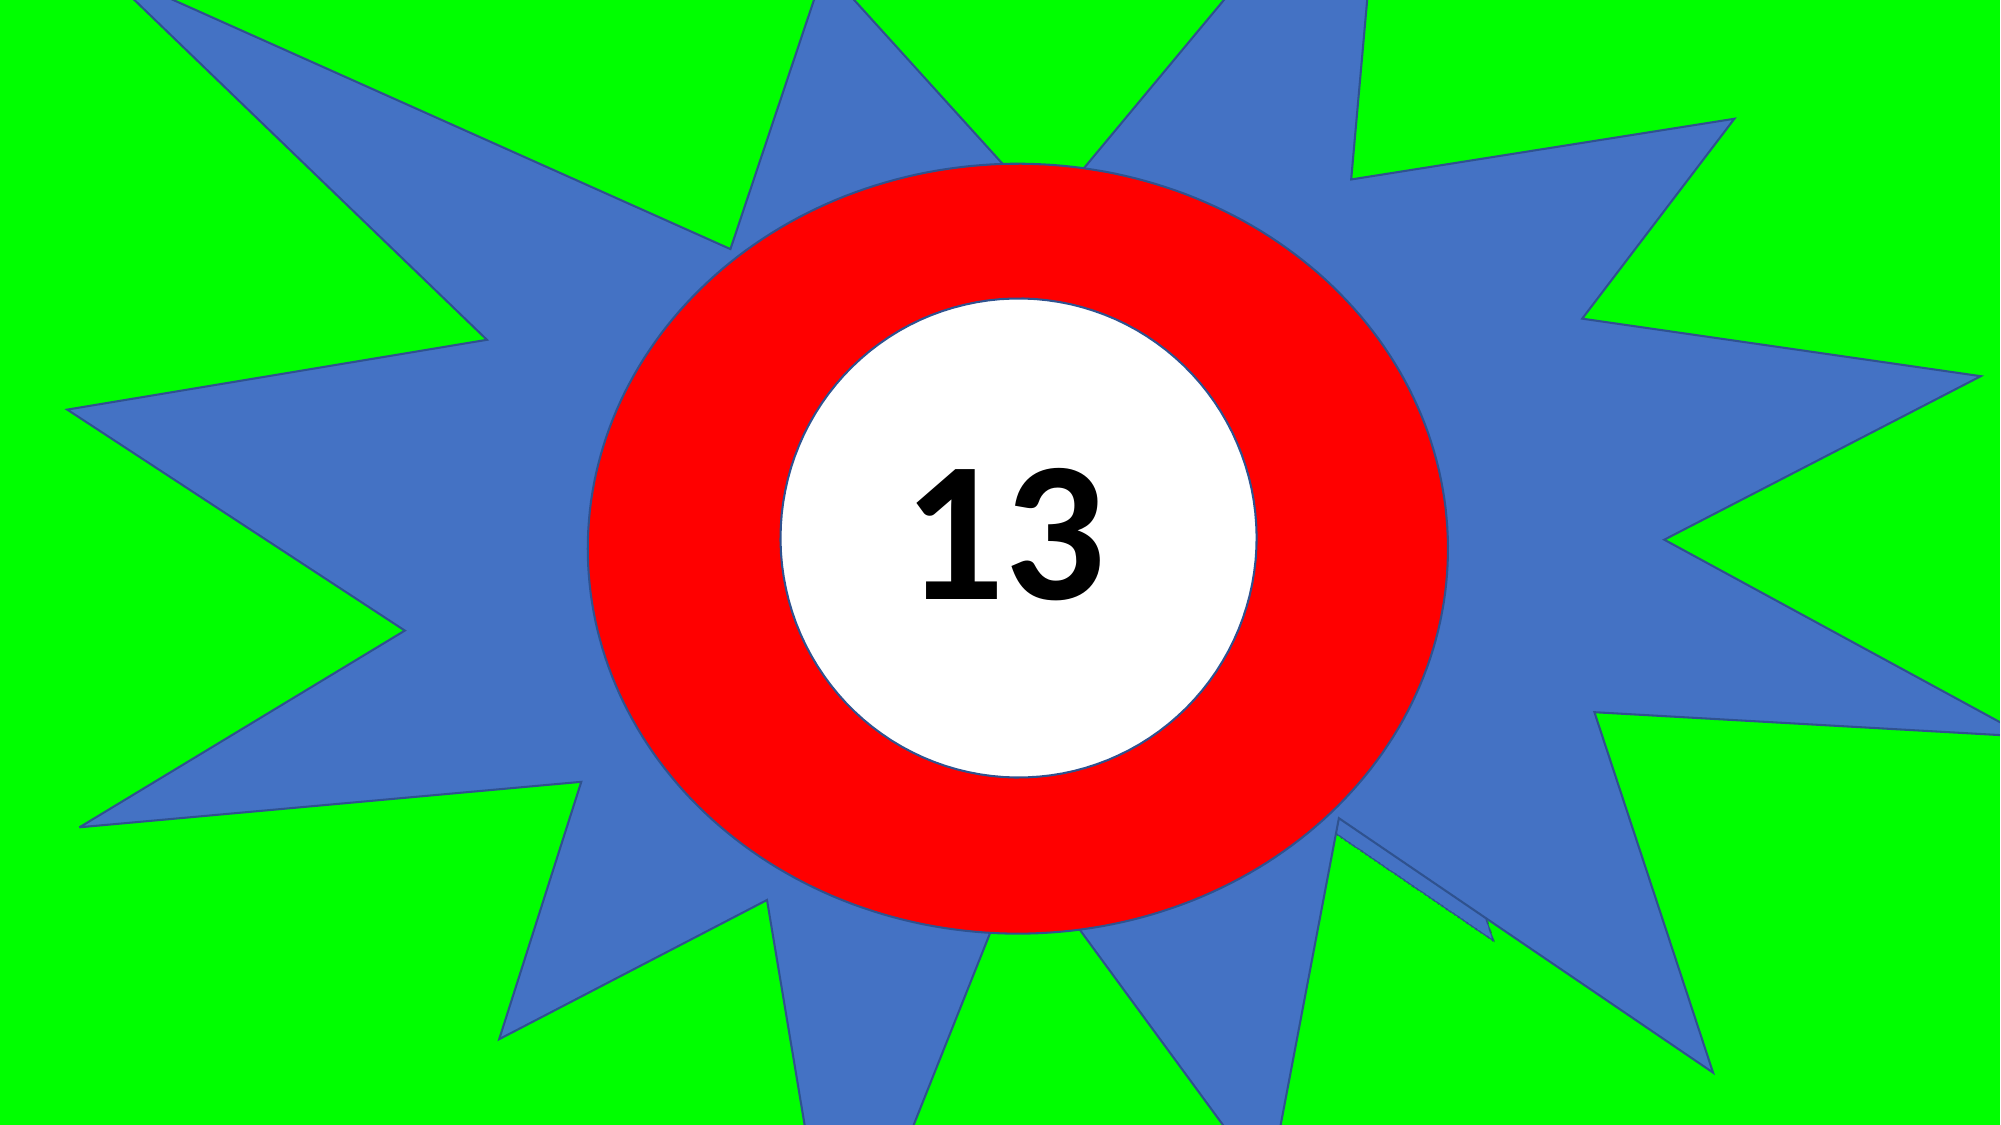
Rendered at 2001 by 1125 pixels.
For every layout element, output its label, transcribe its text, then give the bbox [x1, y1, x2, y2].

picture [271, 0, 813, 248]
picture [1352, 0, 1729, 179]
picture [271, 544, 403, 710]
picture [856, 0, 1223, 168]
text_box 13 [888, 391, 1206, 650]
picture [271, 783, 804, 1125]
picture [1281, 713, 1729, 1125]
text_box [67, 0, 2000, 1125]
picture [915, 930, 1222, 1125]
picture [1584, 128, 1729, 339]
picture [1666, 507, 1729, 574]
picture [271, 133, 485, 375]
